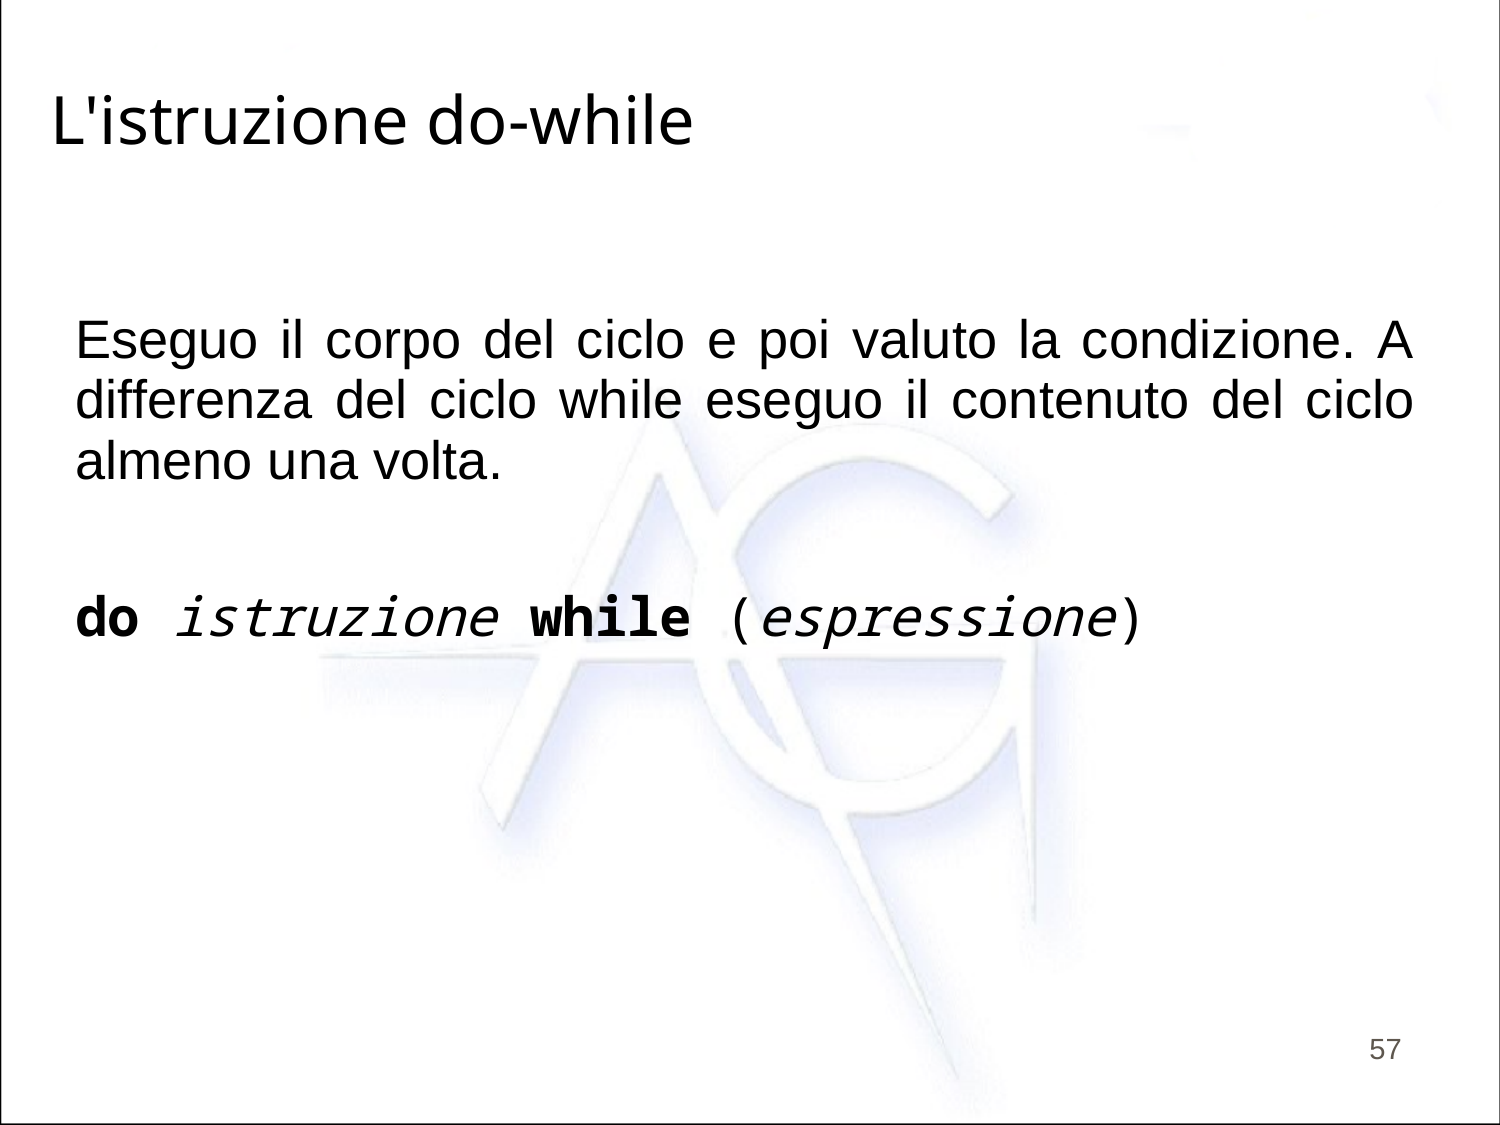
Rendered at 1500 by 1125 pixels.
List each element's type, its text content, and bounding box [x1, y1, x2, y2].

picture [0, 0, 1500, 1125]
list Eseguo il corpo del ciclo e poi valuto la condizione. A differenza del ciclo while eseguo il contenuto del ciclo almeno una volta. do istruzione while (espressione) [74, 309, 1417, 1038]
title L'istruzione do-while [49, 7, 1438, 231]
